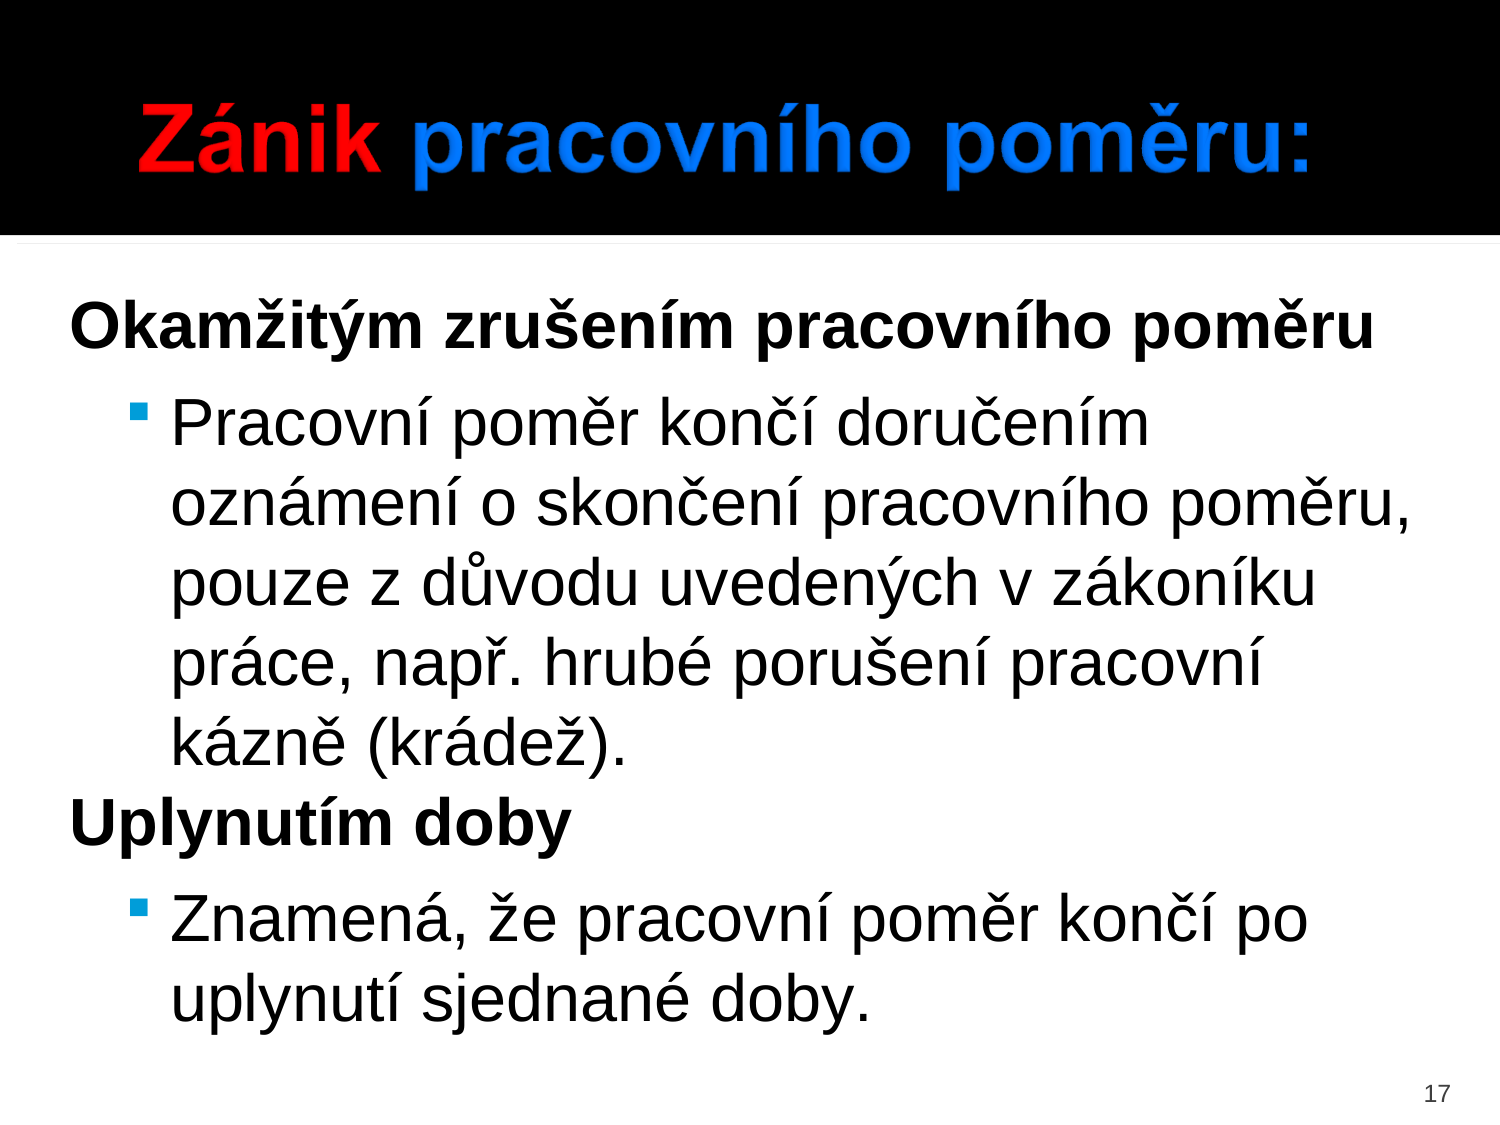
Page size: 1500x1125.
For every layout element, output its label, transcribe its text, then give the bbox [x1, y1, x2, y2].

list Okamžitým zrušením pracovního poměru Pracovní poměr končí doručením oznámení o skončení pracovního poměru, pouze z důvodu uvedených v zákoníku práce, např. hrubé porušení pracovní kázně (krádež). Uplynutím doby Znamená, že pracovní poměr končí po uplynutí sjednané doby. [41, 267, 1459, 1123]
text_box <číslo> [1345, 1062, 1467, 1108]
text_box [80, 50, 1375, 210]
